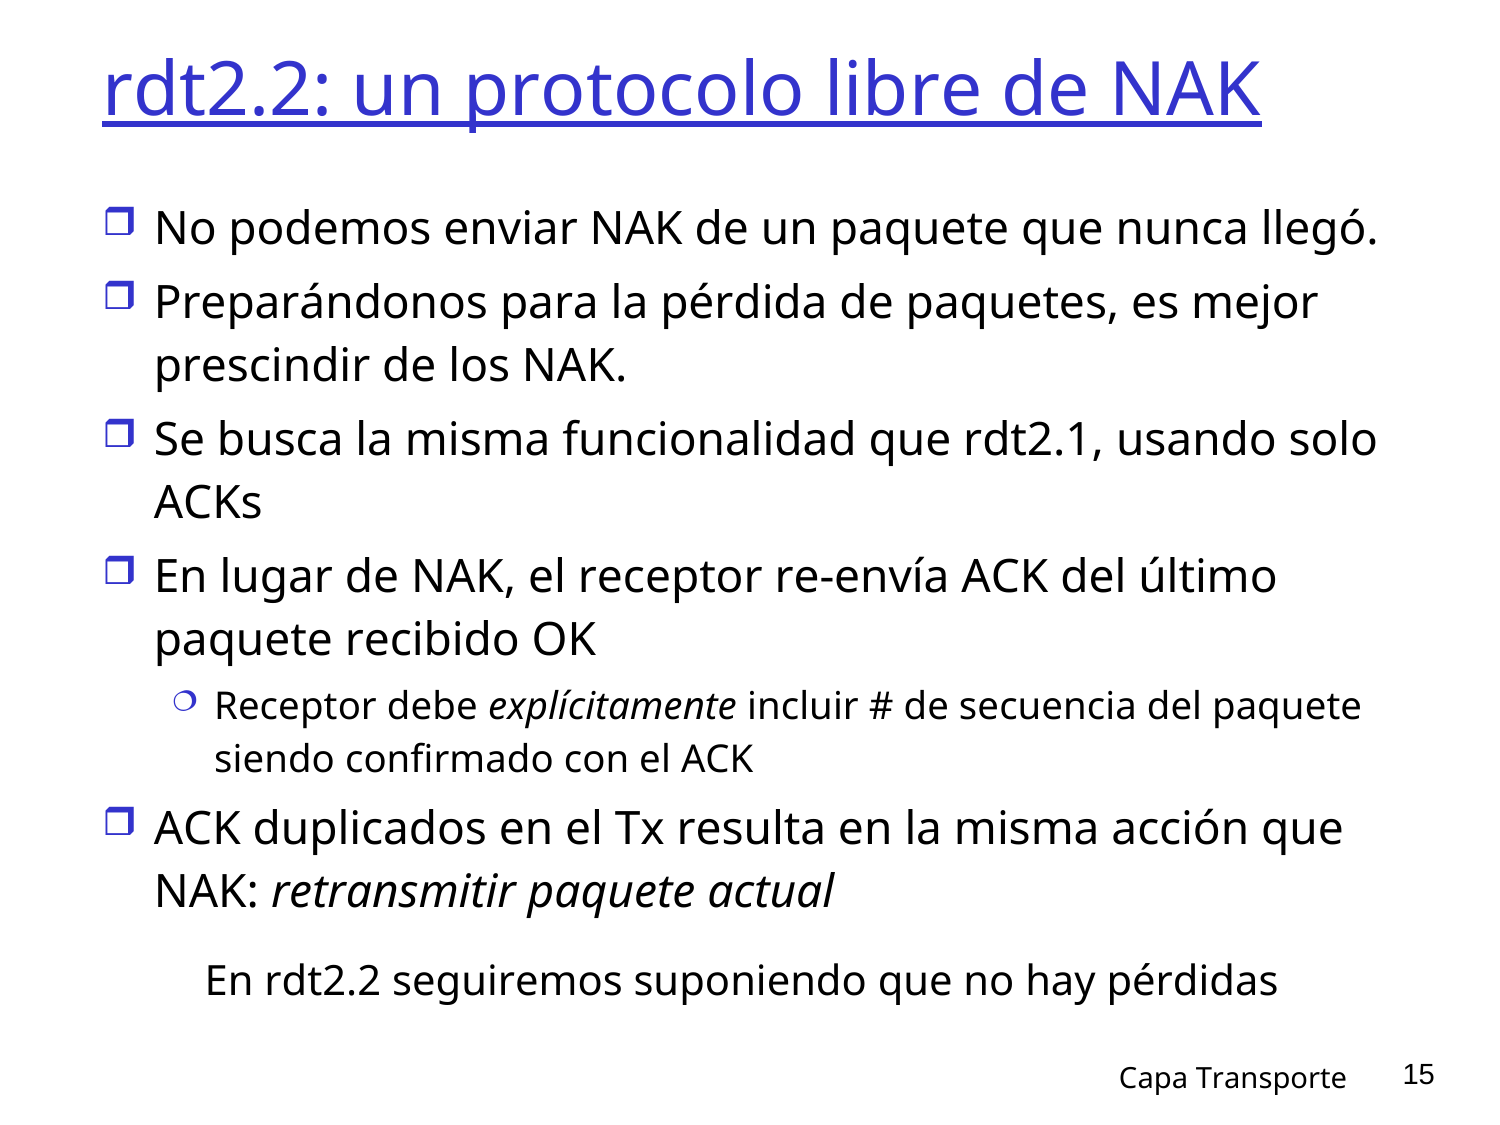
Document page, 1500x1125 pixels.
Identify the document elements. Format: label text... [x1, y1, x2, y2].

text_box En rdt2.2 seguiremos suponiendo que no hay pérdidas [189, 943, 1295, 1016]
list No podemos enviar NAK de un paquete que nunca llegó. Preparándonos para la pérdida de paquetes, es mejor prescindir de los NAK. Se busca la misma funcionalidad que rdt2.1, usando solo ACKs En lugar de NAK, el receptor re-envía ACK del último paquete recibido OK Receptor debe explícitamente incluir # de secuencia del paquete siendo confirmado con el ACK ACK duplicados en el Tx resulta en la misma acción que NAK: retransmitir paquete actual [87, 187, 1426, 938]
title rdt2.2: un protocolo libre de NAK [87, 23, 1463, 150]
